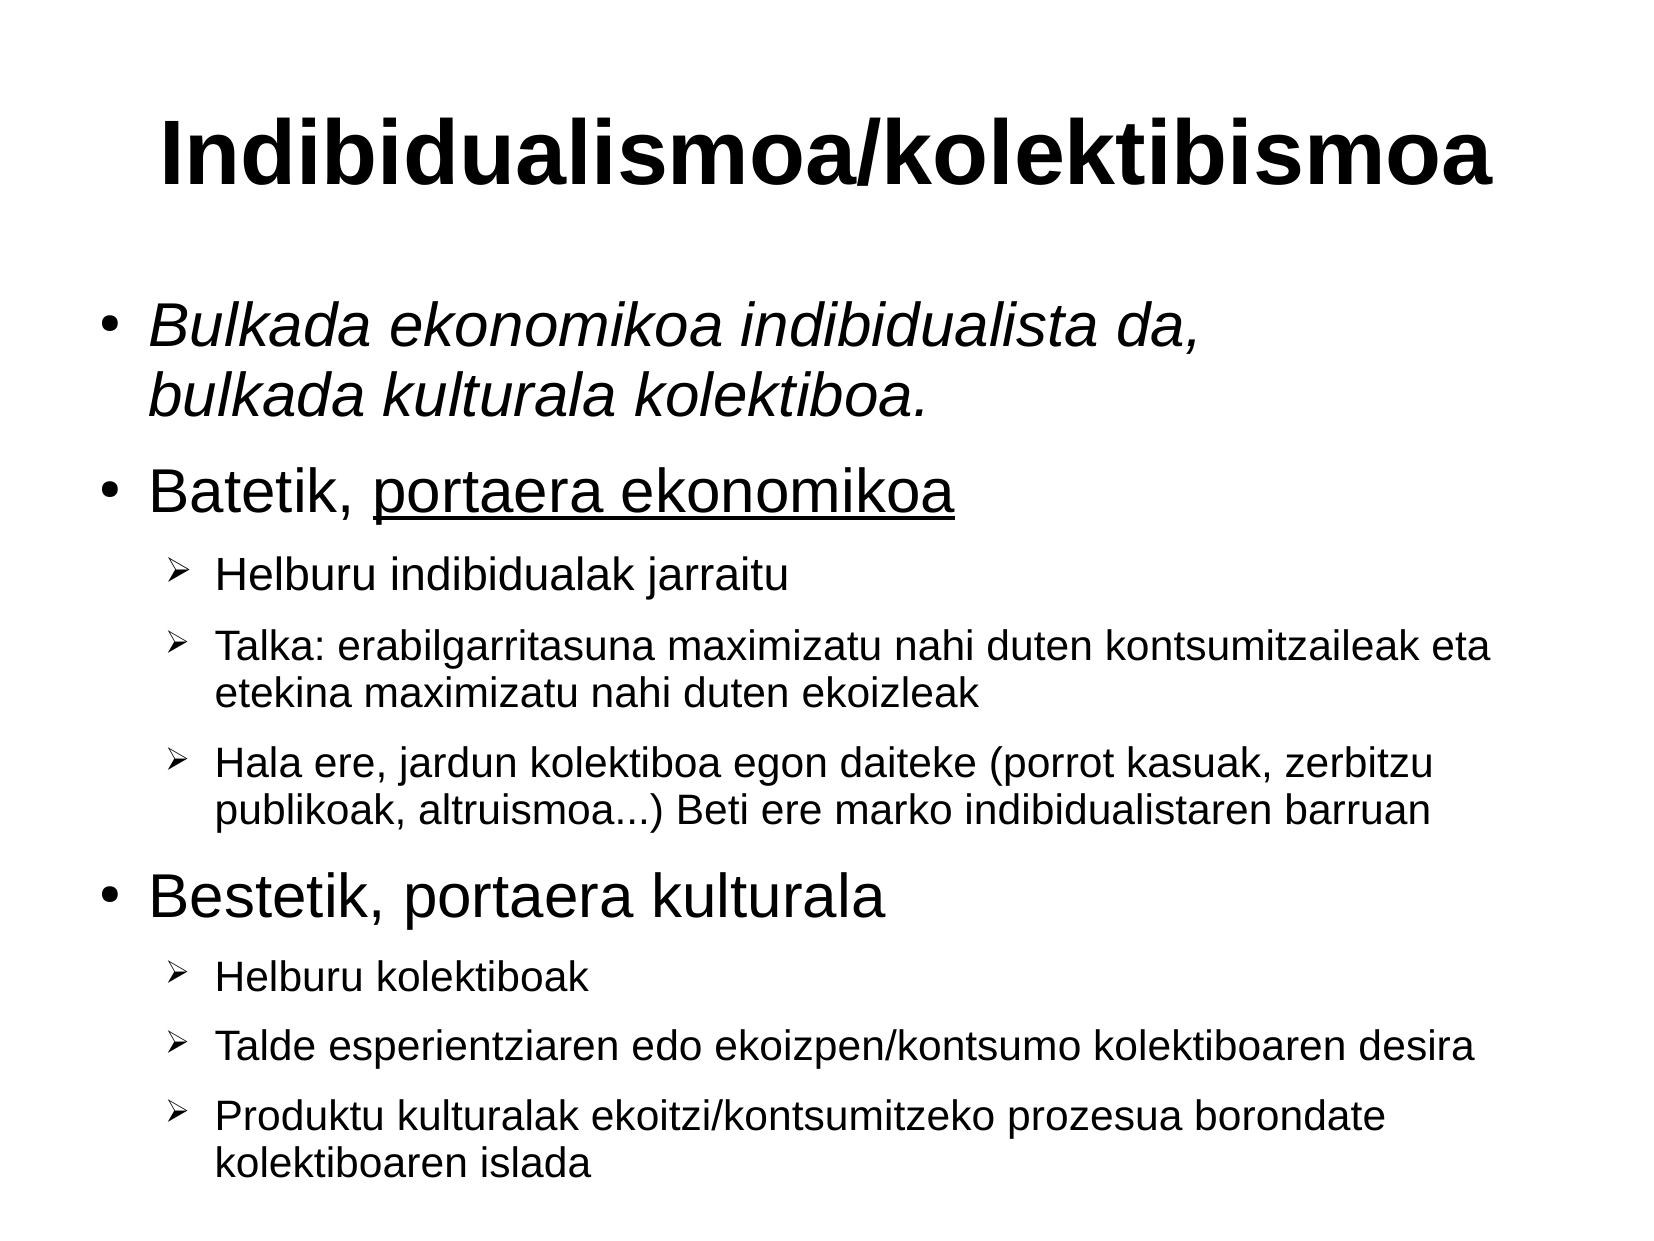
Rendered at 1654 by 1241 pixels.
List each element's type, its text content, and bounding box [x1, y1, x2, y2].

title Indibidualismoa/kolektibismoa [82, 49, 1571, 257]
list Bulkada ekonomikoa indibidualista da, bulkada kulturala kolektiboa. Batetik, portaera ekonomikoa Helburu indibidualak jarraitu Talka: erabilgarritasuna maximizatu nahi duten kontsumitzaileak eta etekina maximizatu nahi duten ekoizleak Hala ere, jardun kolektiboa egon daiteke (porrot kasuak, zerbitzu publikoak, altruismoa...) Beti ere marko indibidualistaren barruan Bestetik, portaera kulturala Helburu kolektiboak Talde esperientziaren edo ekoizpen/kontsumo kolektiboaren desira Produktu kulturalak ekoitzi/kontsumitzeko prozesua borondate kolektiboaren islada [82, 290, 1571, 1193]
